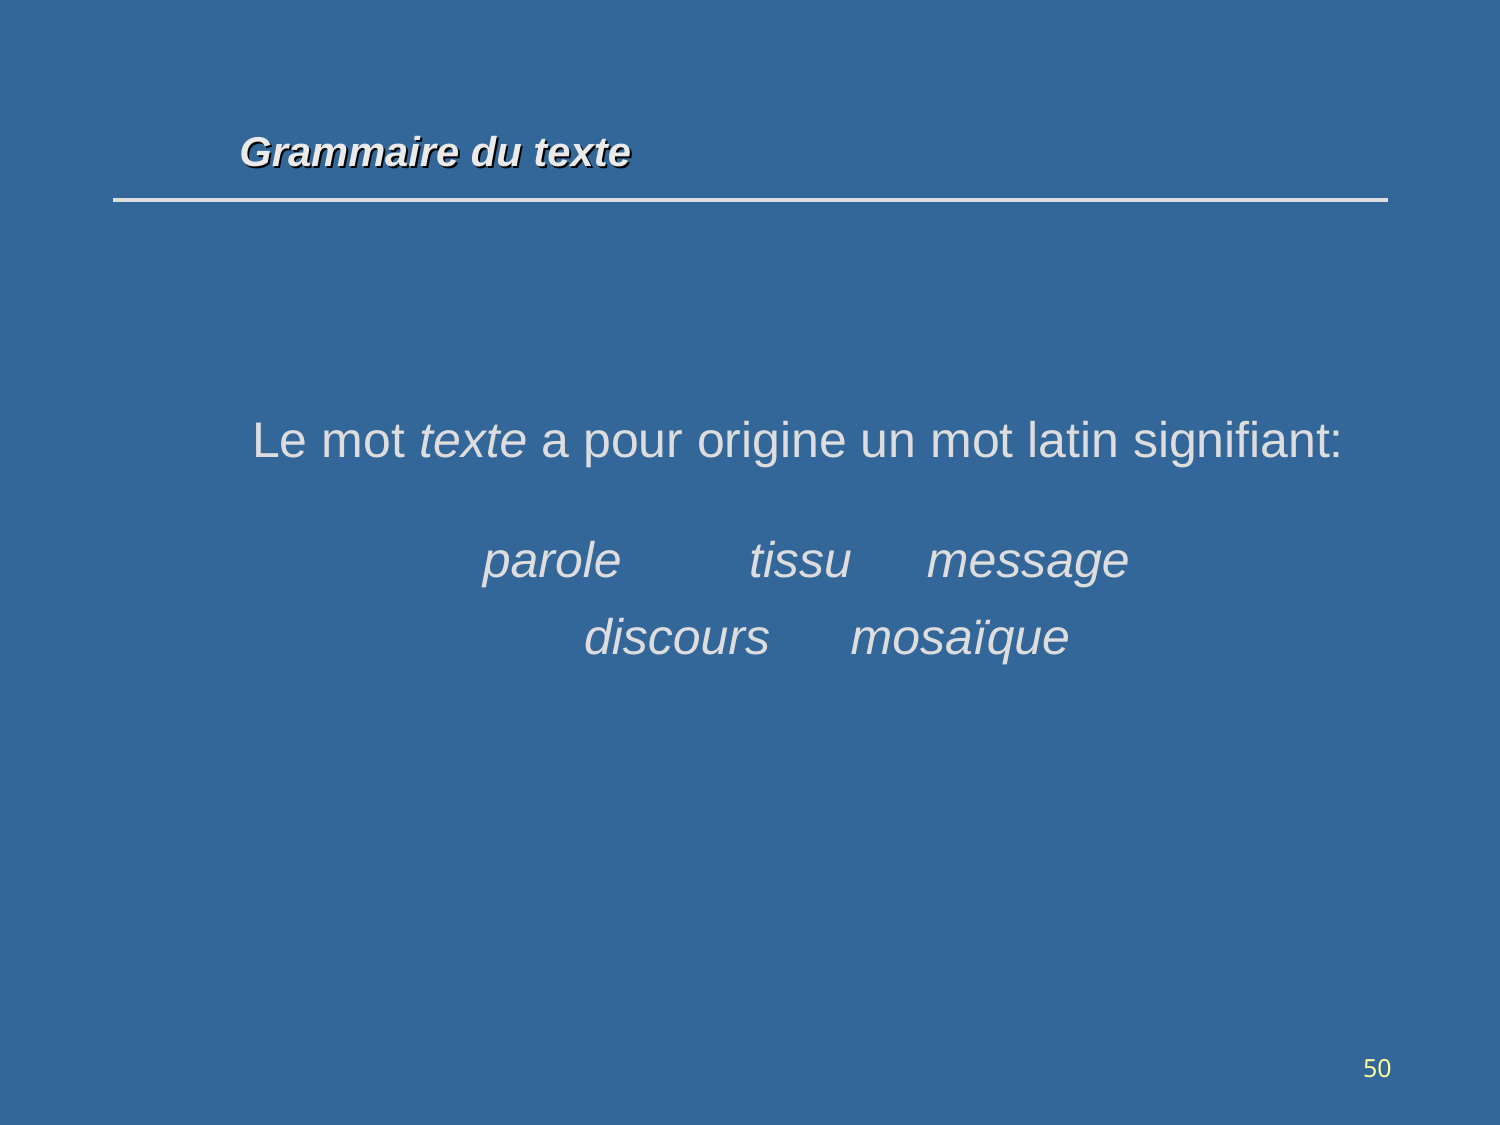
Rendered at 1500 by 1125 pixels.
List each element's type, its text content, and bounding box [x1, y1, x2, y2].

text_box Grammaire du texte [224, 116, 647, 183]
text_box Le mot texte a pour origine un mot latin signifiant: parole tissu message discours mosaïque [237, 399, 1375, 676]
